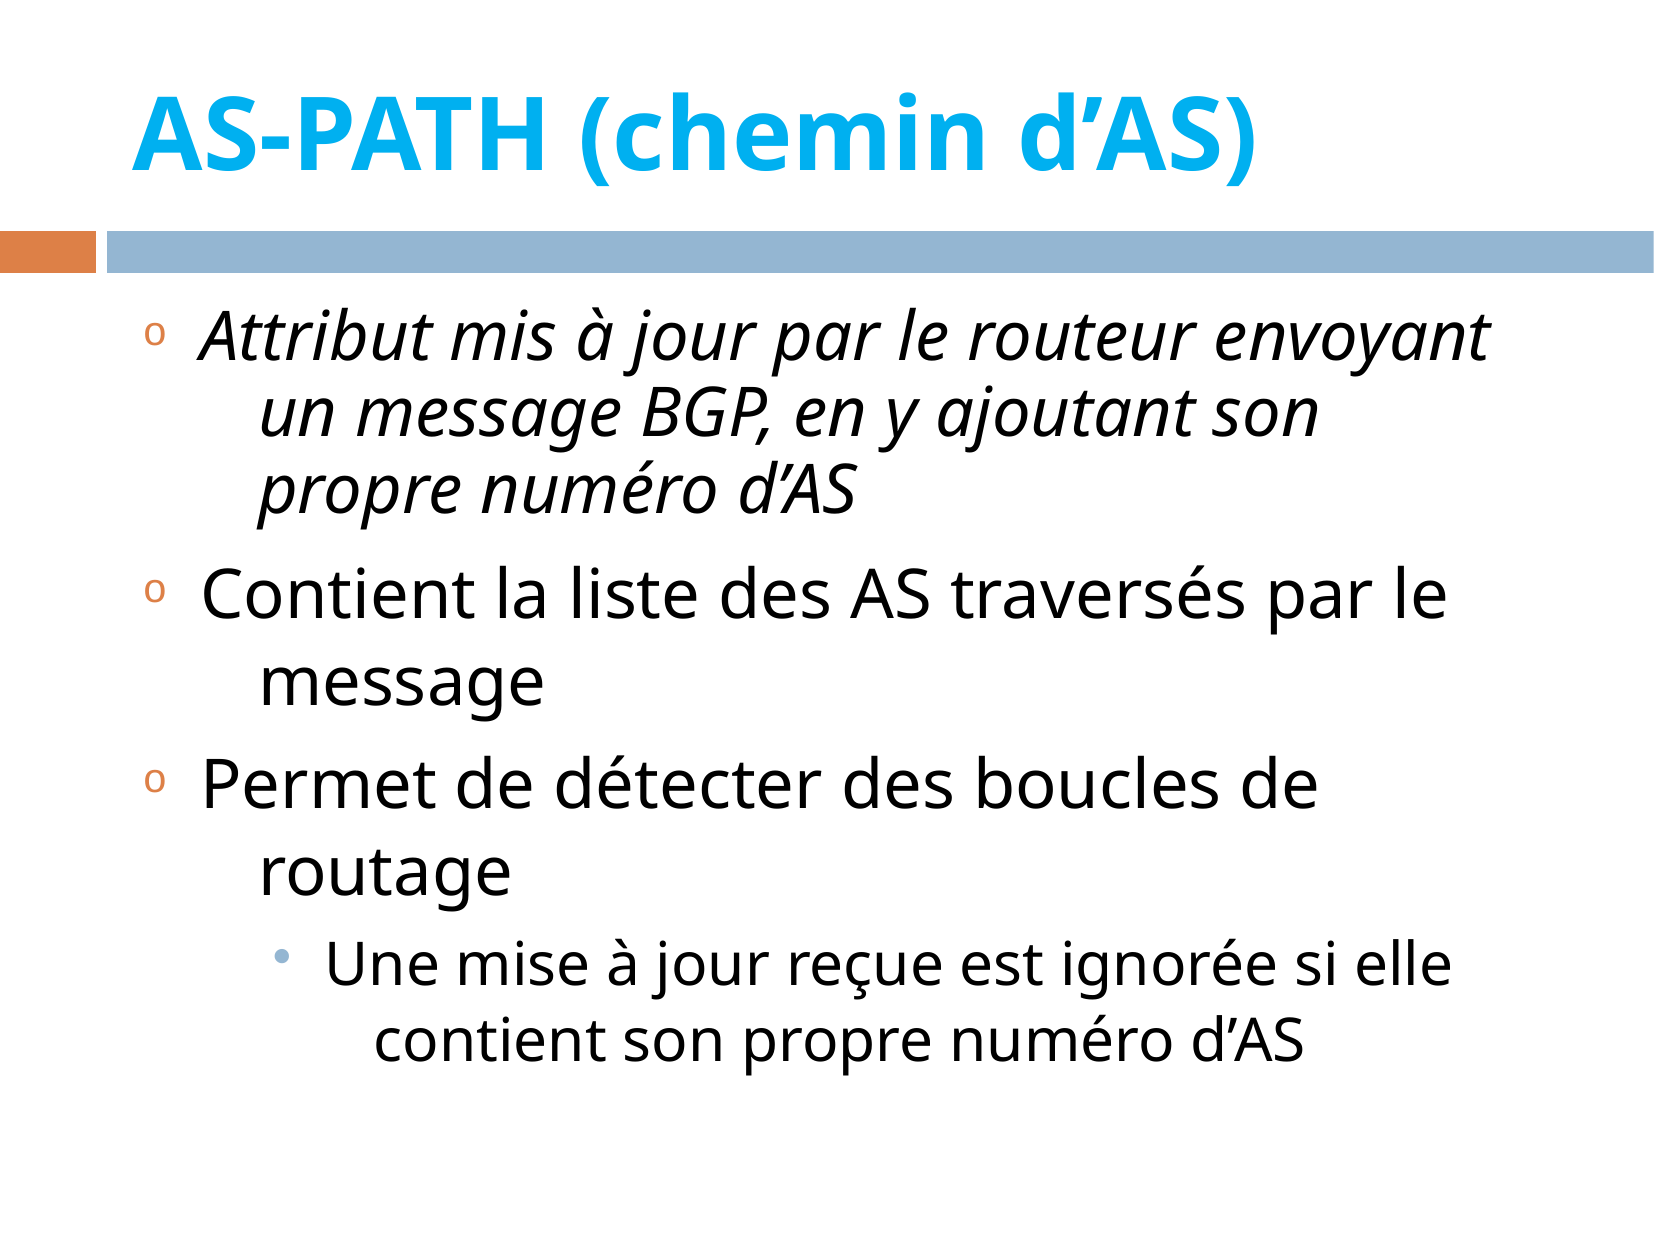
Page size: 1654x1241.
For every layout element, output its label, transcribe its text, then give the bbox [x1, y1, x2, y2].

list Attribut mis à jour par le routeur envoyant un message BGP, en y ajoutant son propre numéro d’AS Contient la liste des AS traversés par le message Permet de détecter des boucles de routage Une mise à jour reçue est ignorée si elle contient son propre numéro d’AS [123, 289, 1558, 1131]
title AS-PATH (chemin d’AS)‏ [114, 70, 1521, 277]
